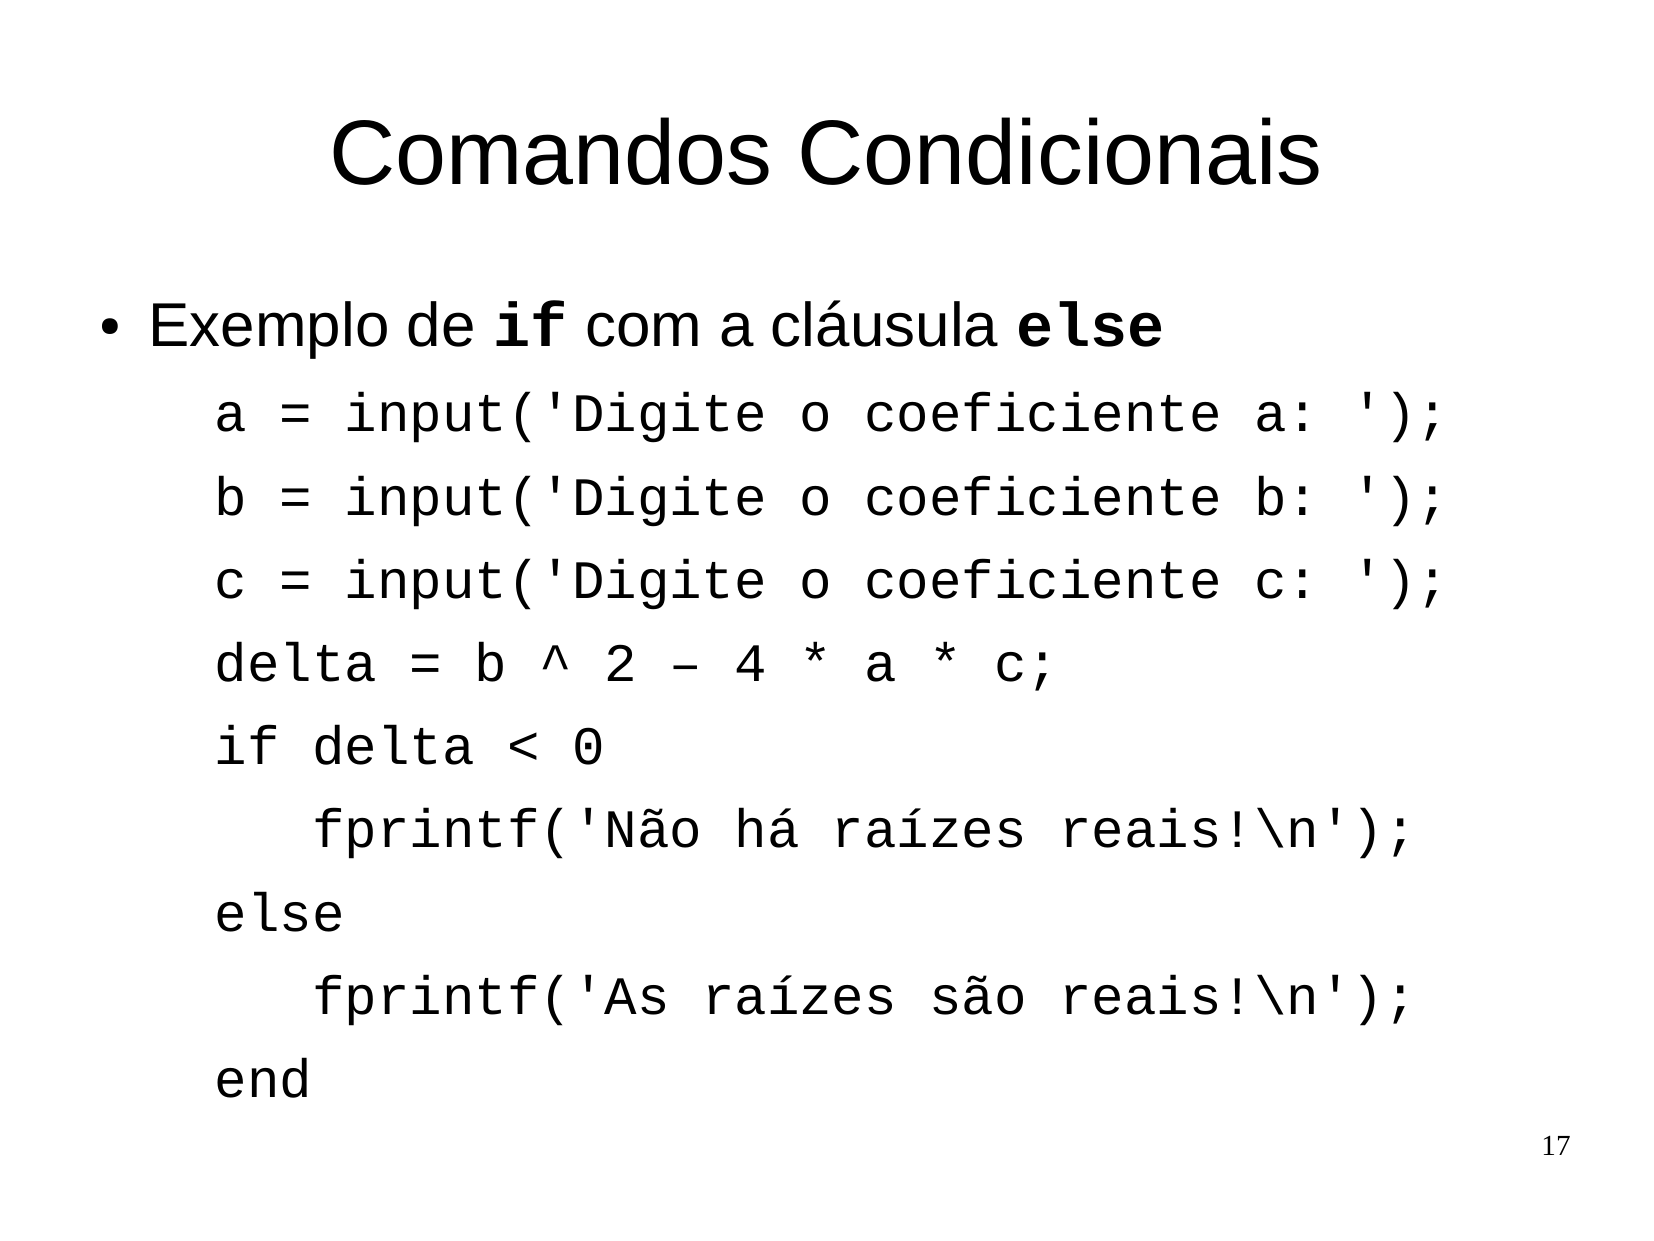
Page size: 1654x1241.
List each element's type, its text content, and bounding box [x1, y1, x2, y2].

title Comandos Condicionais [82, 49, 1571, 257]
list Exemplo de if com a cláusula else a = input('Digite o coeficiente a: '); b = input('Digite o coeficiente b: '); c = input('Digite o coeficiente c: '); delta = b ^ 2 – 4 * a * c; if delta < 0 fprintf('Não há raízes reais!\n'); else fprintf('As raízes são reais!\n'); end [82, 290, 1571, 1123]
